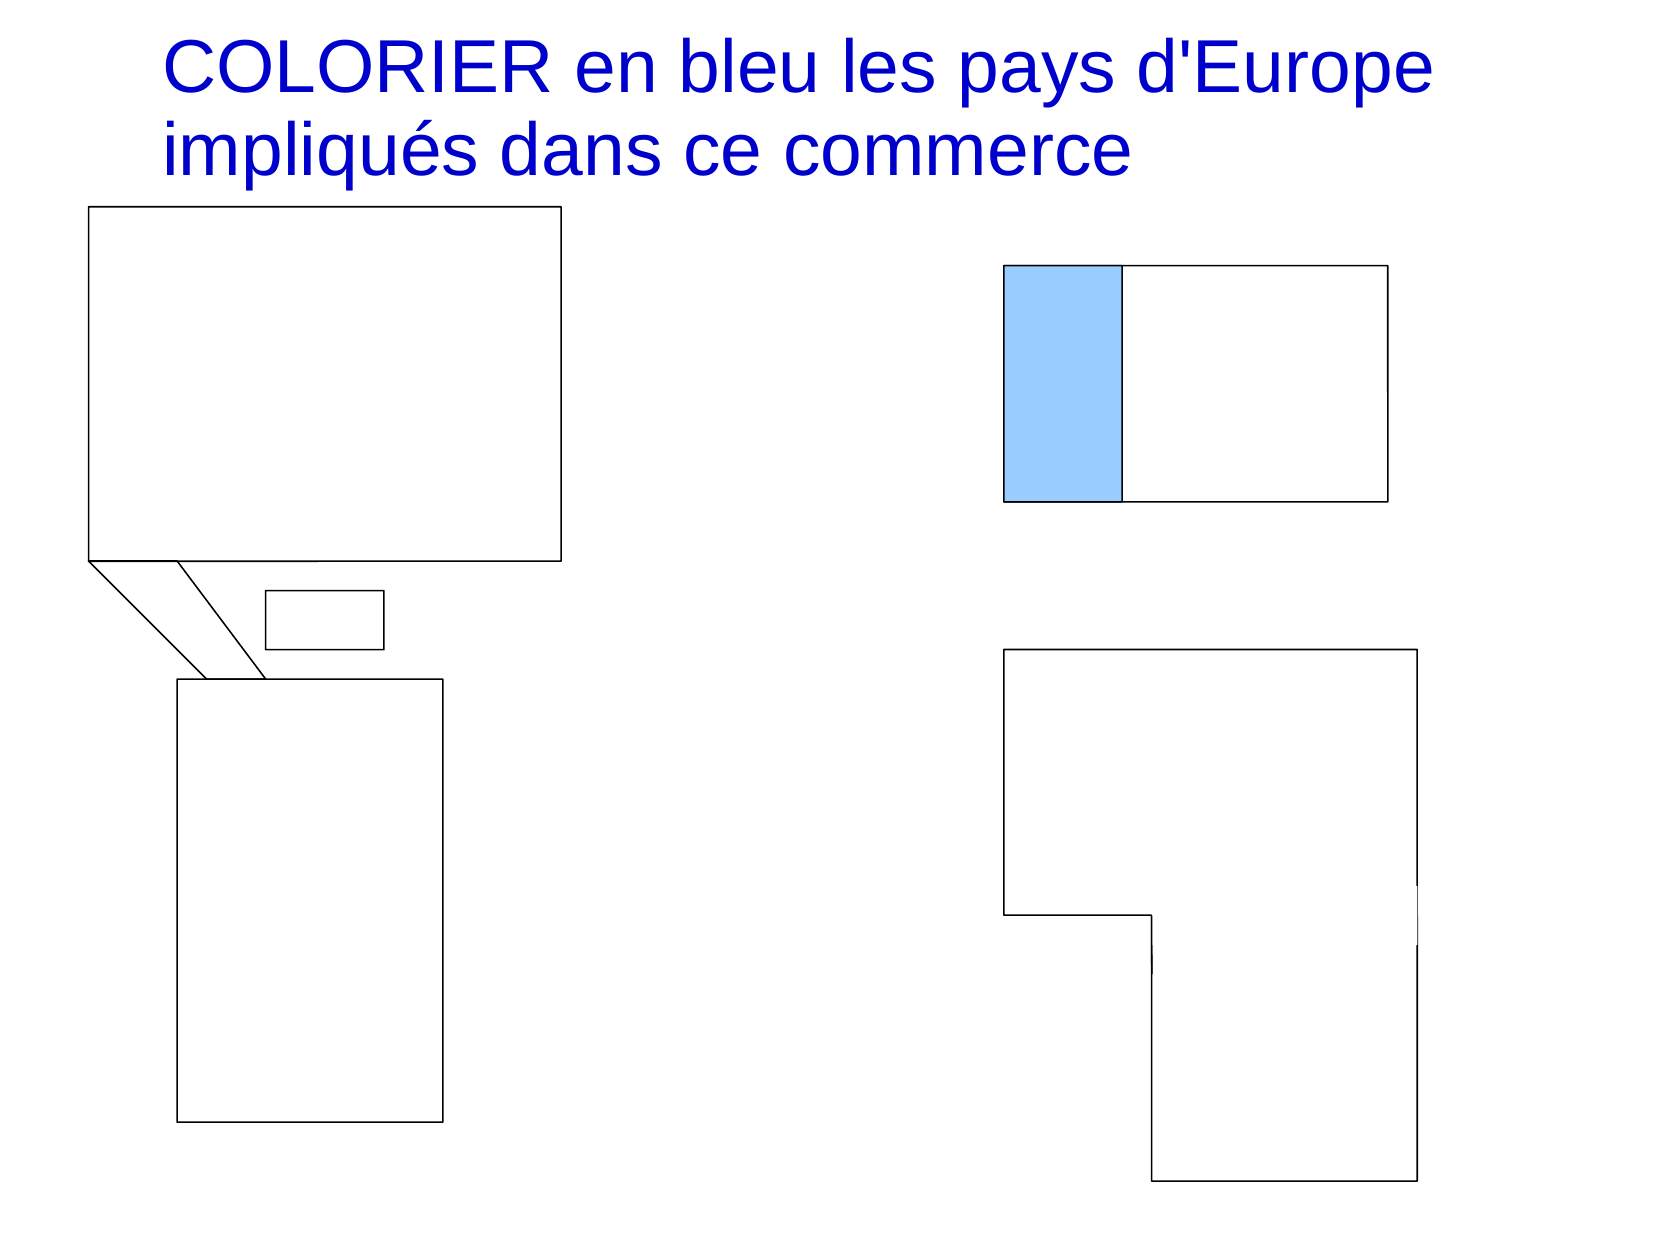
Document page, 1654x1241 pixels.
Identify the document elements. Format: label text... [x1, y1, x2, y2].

text_box [1003, 265, 1123, 502]
text_box [1151, 885, 1418, 946]
text_box COLORIER en bleu les pays d'Europe impliqués dans ce commerce [147, 13, 1506, 225]
